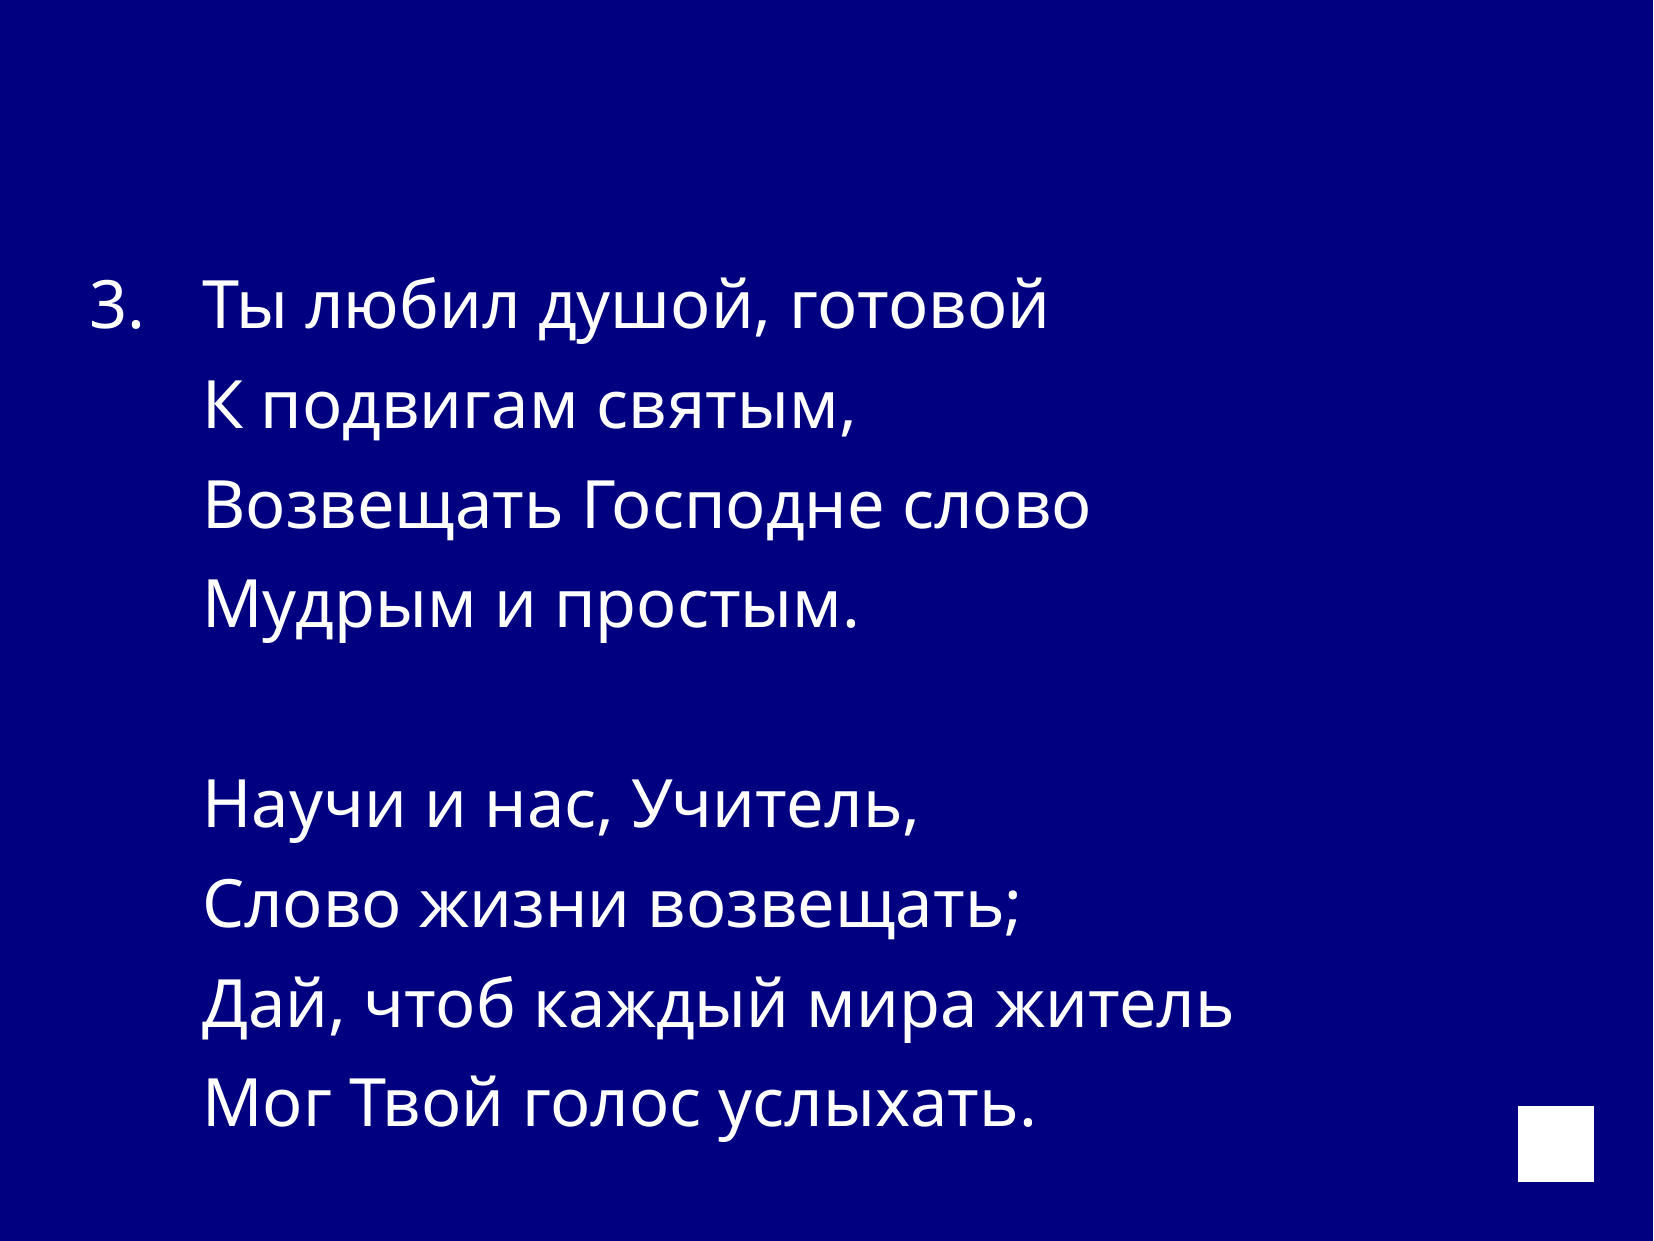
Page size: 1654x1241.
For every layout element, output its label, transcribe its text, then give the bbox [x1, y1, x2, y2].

text_box [1518, 1106, 1594, 1182]
text_box 3. Ты любил душой, готовой К подвигам святым, Возвещать Господне слово Мудрым и простым. Научи и нас, Учитель, Слово жизни возвещать; Дай, чтоб каждый мира житель Мог Твой голос услыхать. [75, 150, 1576, 1163]
